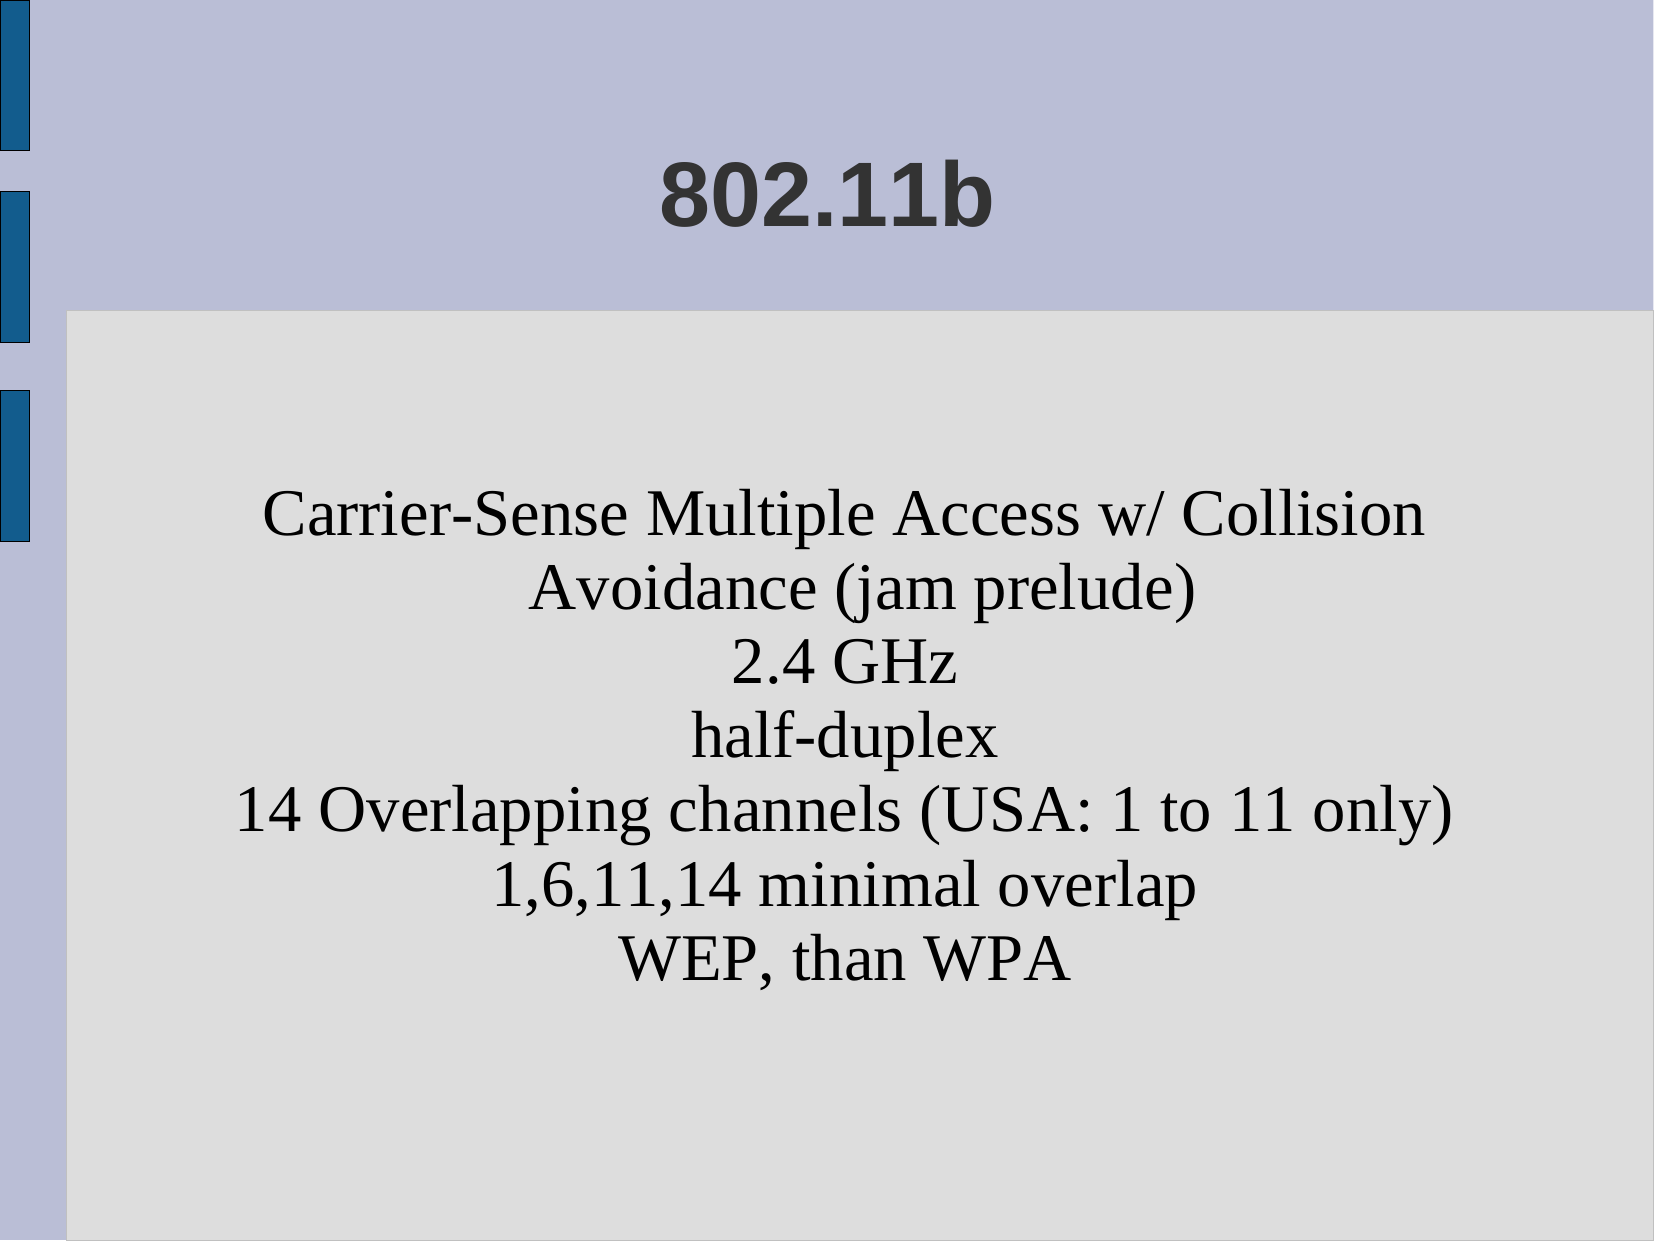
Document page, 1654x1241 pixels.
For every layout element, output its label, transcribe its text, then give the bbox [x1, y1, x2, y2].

title 802.11b [121, 91, 1534, 299]
subtitle Carrier-Sense Multiple Access w/ Collision Avoidance (jam prelude) 2.4 GHz half-duplex 14 Overlapping channels (USA: 1 to 11 only) 1,6,11,14 minimal overlap WEP, than WPA [121, 344, 1534, 1127]
